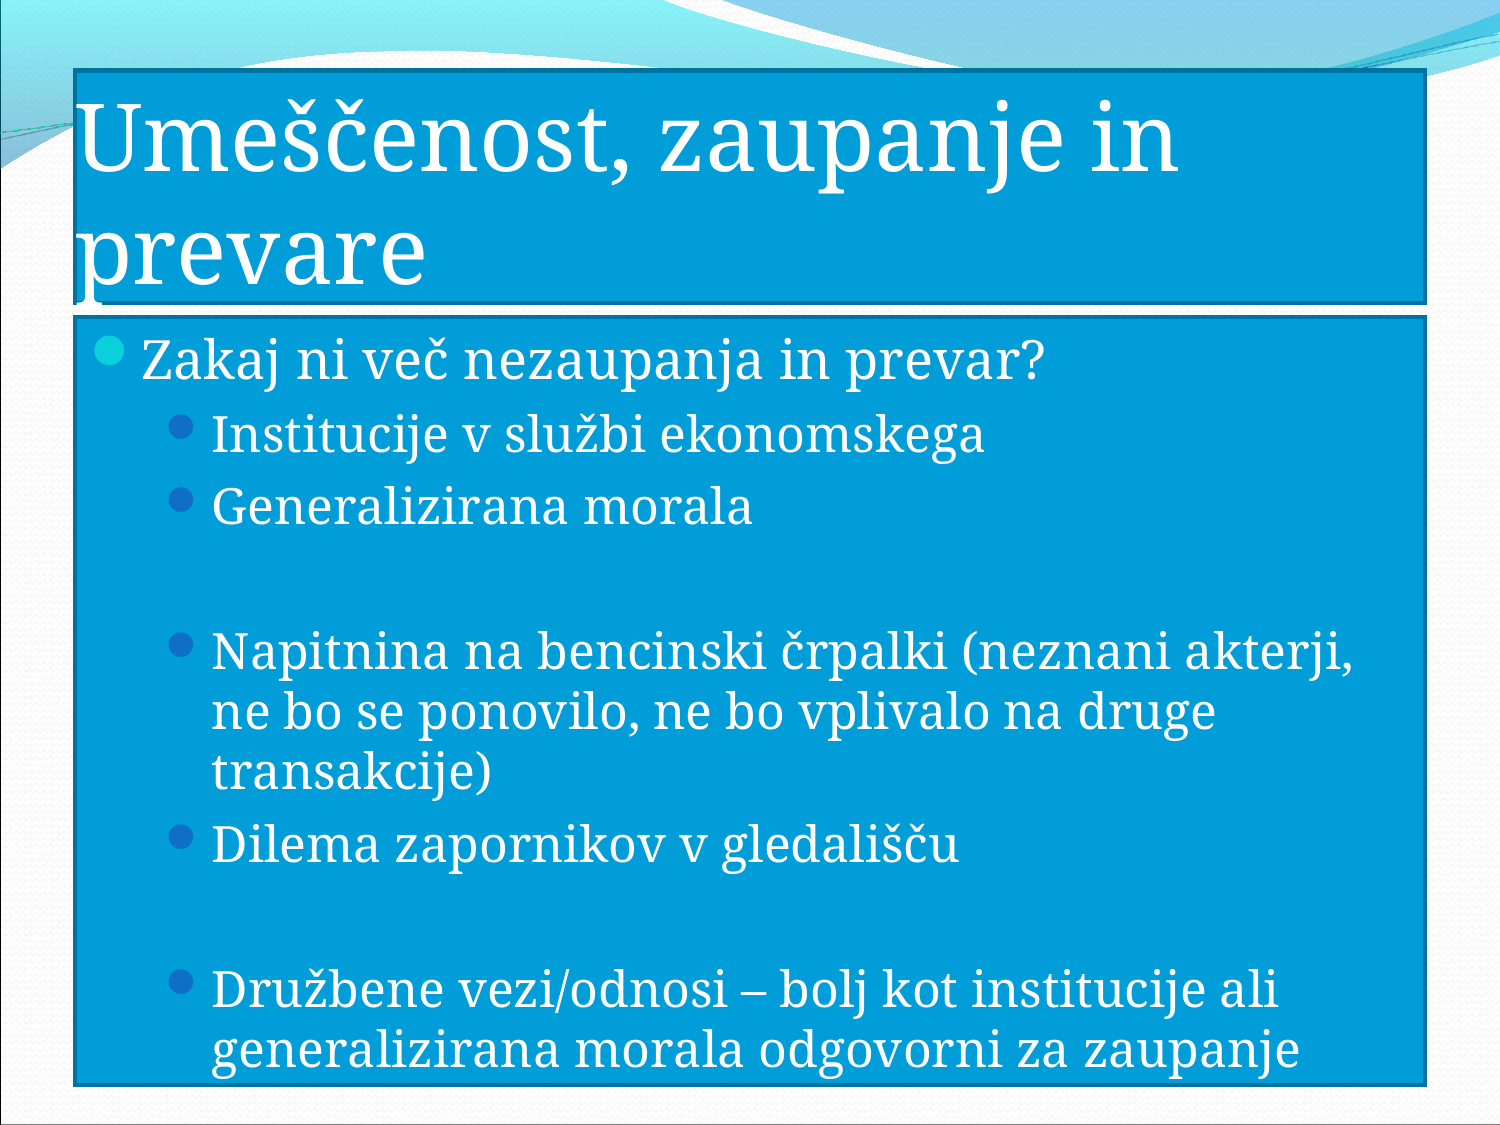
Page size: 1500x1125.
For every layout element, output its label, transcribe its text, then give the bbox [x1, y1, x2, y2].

picture [0, 0, 1500, 1125]
list Zakaj ni več nezaupanja in prevar? Institucije v službi ekonomskega Generalizirana morala Napitnina na bencinski črpalki (neznani akterji, ne bo se ponovilo, ne bo vplivalo na druge transakcije) Dilema zapornikov v gledališču Družbene vezi/odnosi – bolj kot institucije ali generalizirana morala odgovorni za zaupanje [75, 317, 1426, 1038]
title Umeščenost, zaupanje in prevare [75, 115, 1426, 304]
